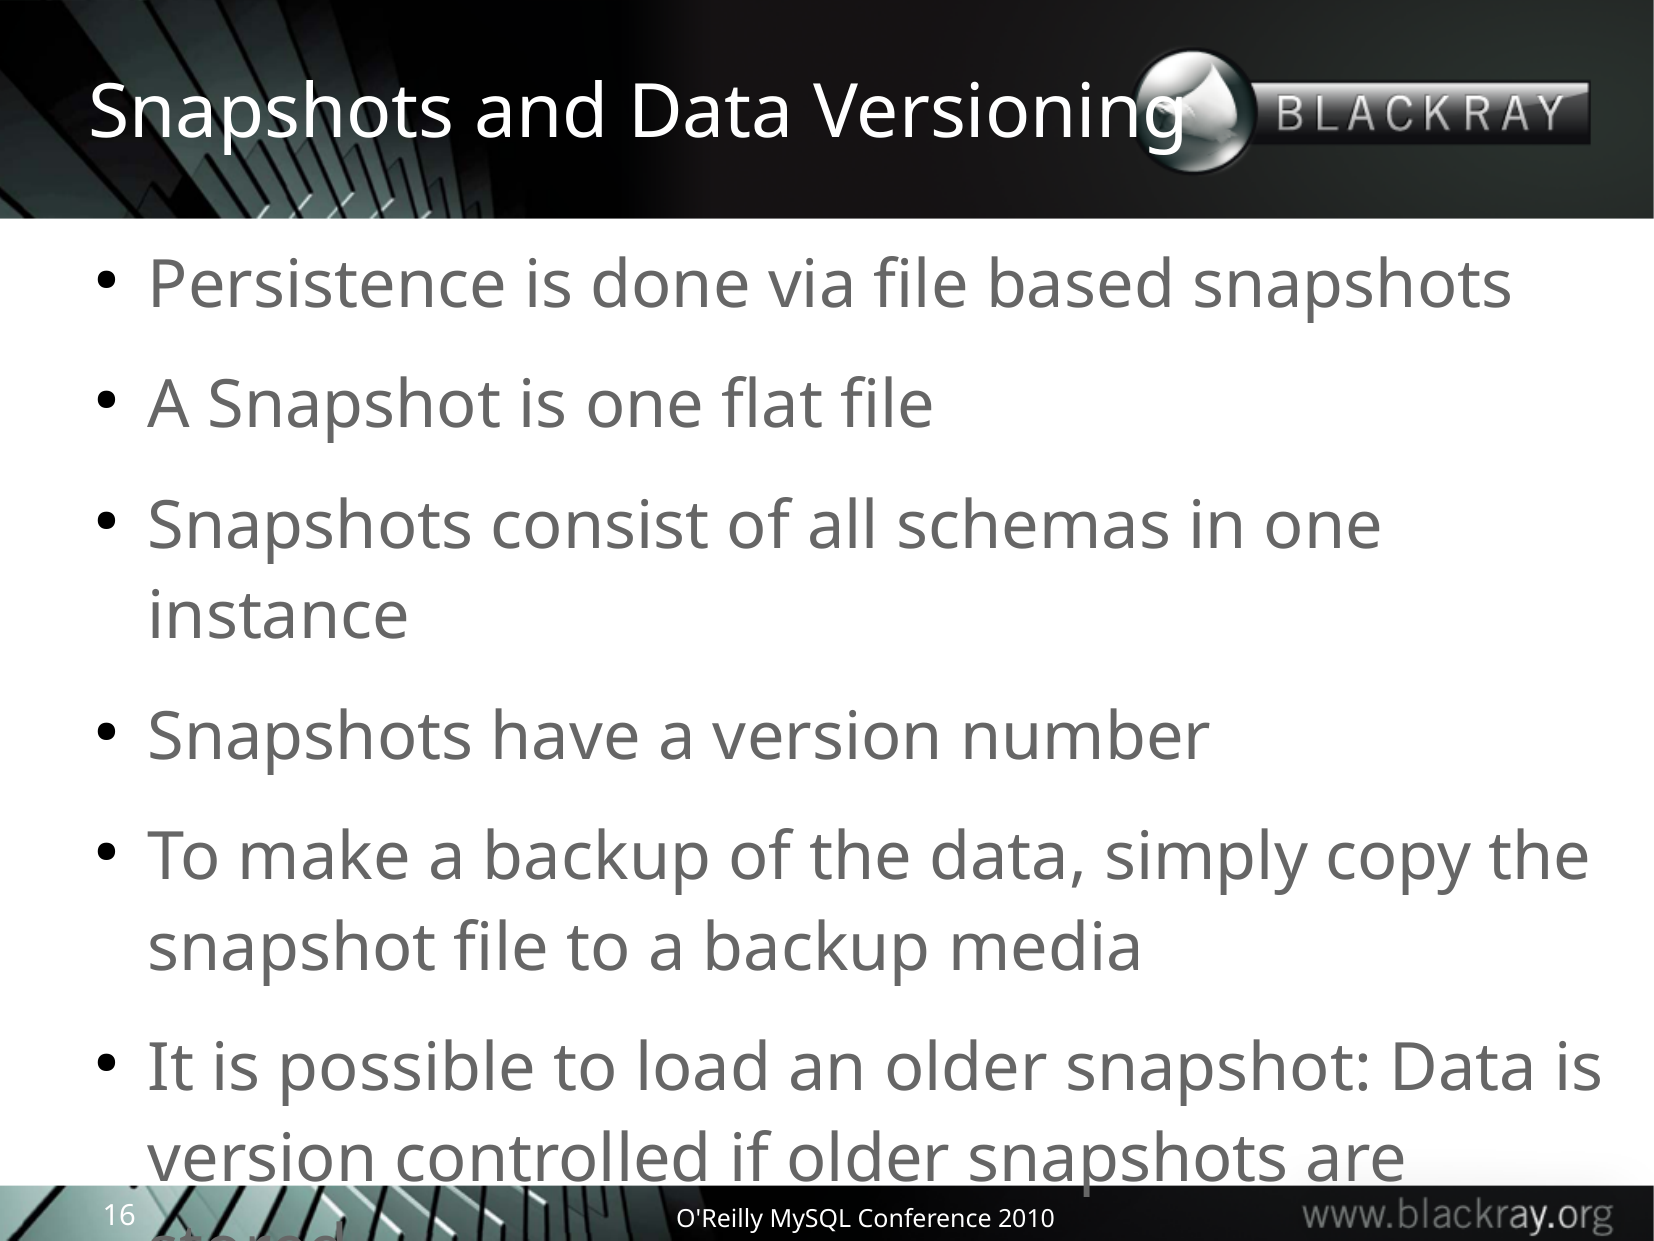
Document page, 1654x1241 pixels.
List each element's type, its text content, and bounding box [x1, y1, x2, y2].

list Persistence is done via file based snapshots A Snapshot is one flat file Snapshots consist of all schemas in one instance Snapshots have a version number To make a backup of the data, simply copy the snapshot file to a backup media It is possible to load an older snapshot: Data is version controlled if older snapshots are stored Note: Currently Snapshots are not fully portable. [76, 236, 1625, 1218]
picture [0, 0, 1654, 1241]
title Snapshots and Data Versioning [88, 46, 1577, 170]
